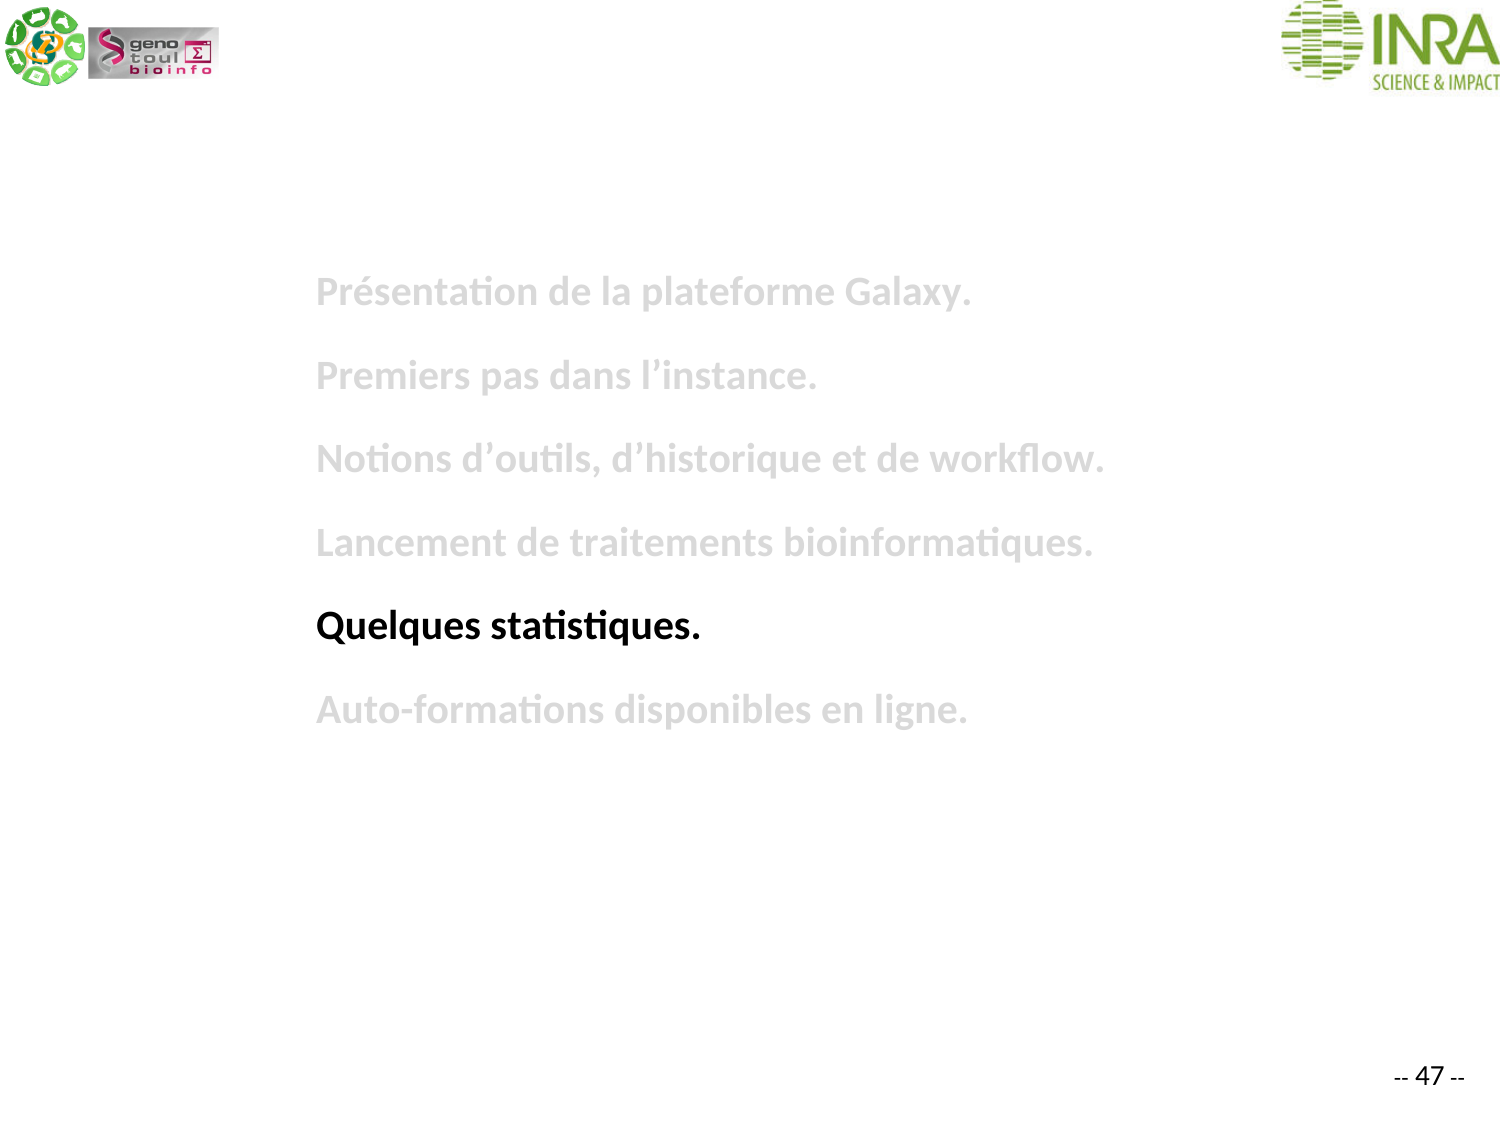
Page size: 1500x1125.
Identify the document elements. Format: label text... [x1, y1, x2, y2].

text_box Présentation de la plateforme Galaxy. Premiers pas dans l’instance. Notions d’outils, d’historique et de workflow. Lancement de traitements bioinformatiques. Quelques statistiques. Auto-formations disponibles en ligne. [301, 267, 1400, 992]
picture [5, 7, 85, 86]
picture [1281, 0, 1500, 110]
picture [88, 27, 219, 79]
